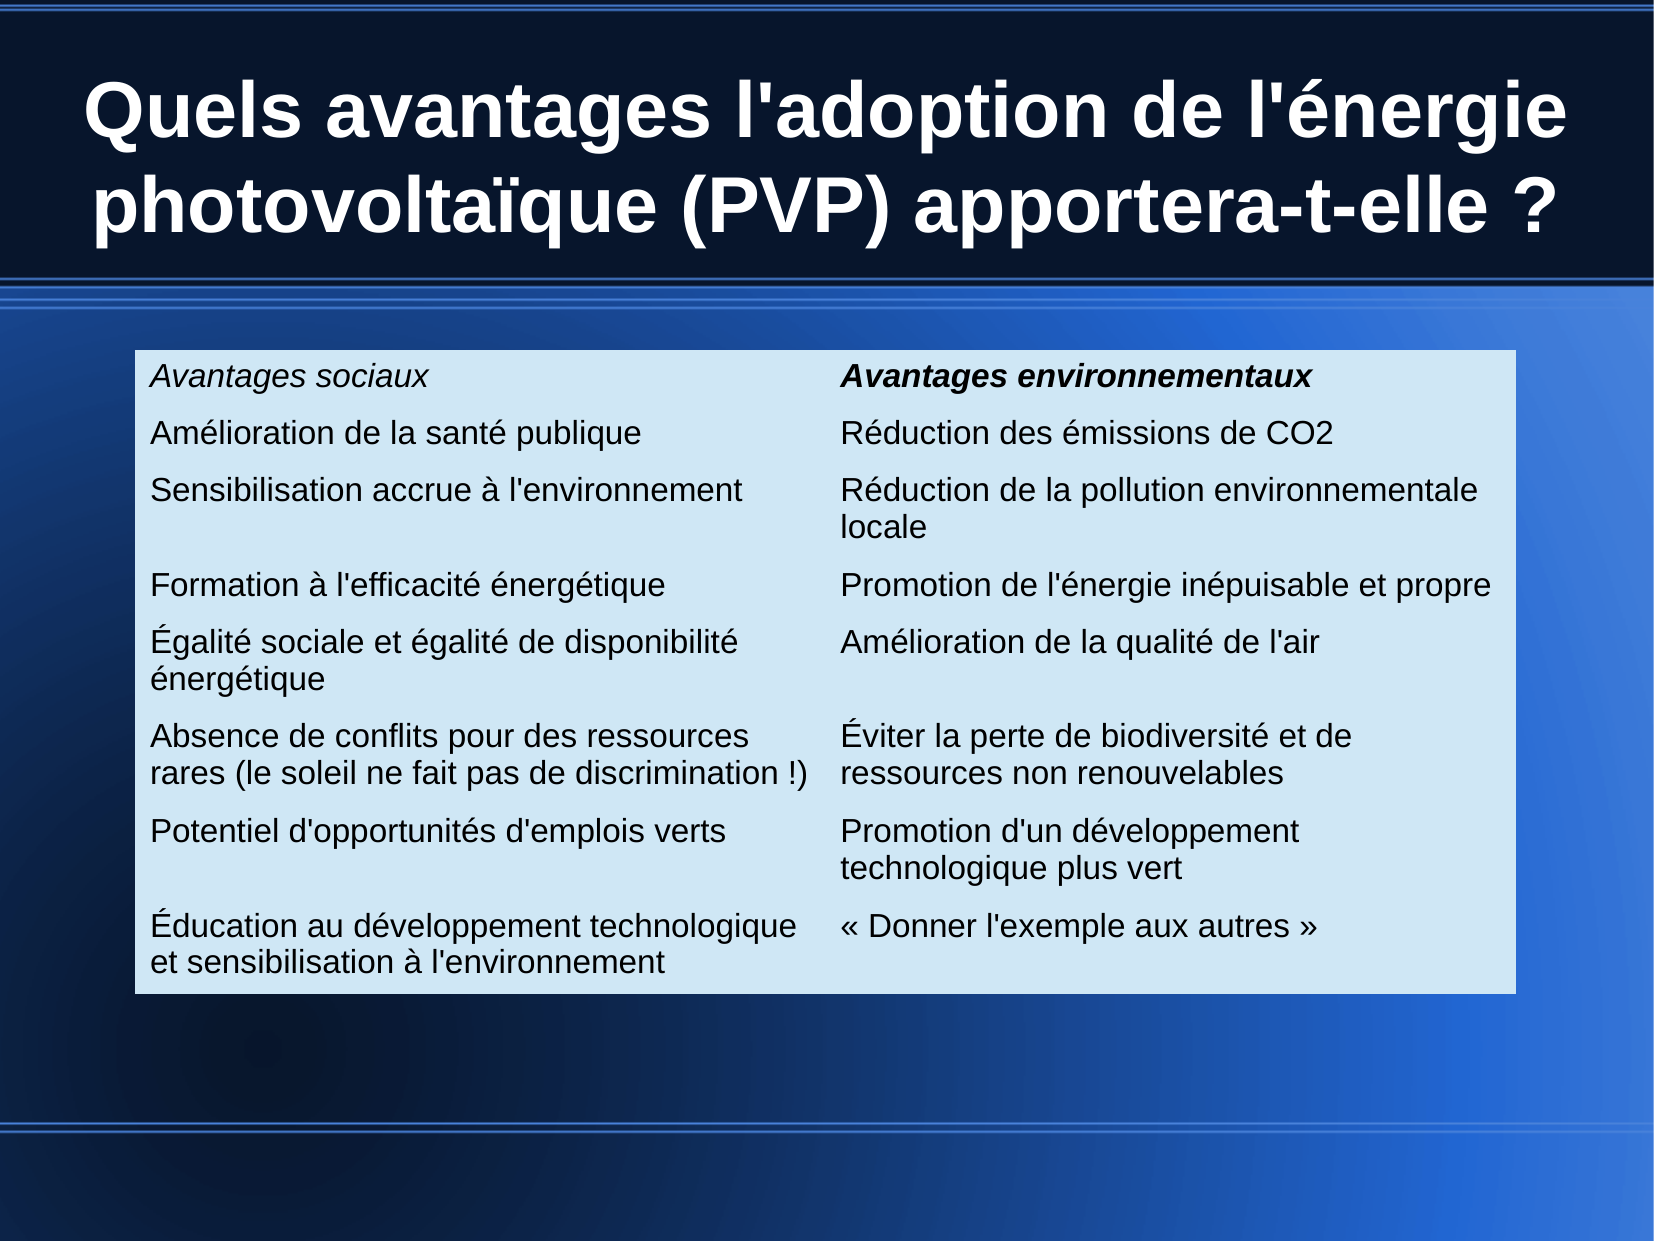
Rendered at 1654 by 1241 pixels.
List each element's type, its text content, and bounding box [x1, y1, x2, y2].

table_cell Promotion de l'énergie inépuisable et propre [826, 559, 1516, 616]
table_cell Sensibilisation accrue à l'environnement [135, 464, 826, 559]
table_header Avantages sociaux [135, 350, 826, 407]
table_cell Réduction de la pollution environnementale locale [826, 464, 1516, 559]
table_cell Formation à l'efficacité énergétique [135, 559, 826, 616]
picture [0, 0, 1654, 1241]
table_cell Absence de conflits pour des ressources rares (le soleil ne fait pas de discrimination !) [135, 710, 826, 805]
table_cell Égalité sociale et égalité de disponibilité énergétique [135, 616, 826, 710]
table_cell Promotion d'un développement technologique plus vert [826, 805, 1516, 900]
table_cell Amélioration de la qualité de l'air [826, 616, 1516, 710]
table_cell Éducation au développement technologique et sensibilisation à l'environnement [135, 900, 826, 994]
table_cell « Donner l'exemple aux autres » [826, 900, 1516, 994]
table_header Avantages environnementaux [826, 350, 1516, 407]
table_cell Éviter la perte de biodiversité et de ressources non renouvelables [826, 710, 1516, 805]
table_cell Amélioration de la santé publique [135, 407, 826, 464]
title Quels avantages l'adoption de l'énergie photovoltaïque (PVP) apportera-t-elle ? [82, 56, 1571, 249]
table_cell Réduction des émissions de CO2 [826, 407, 1516, 464]
table_cell Potentiel d'opportunités d'emplois verts [135, 805, 826, 900]
